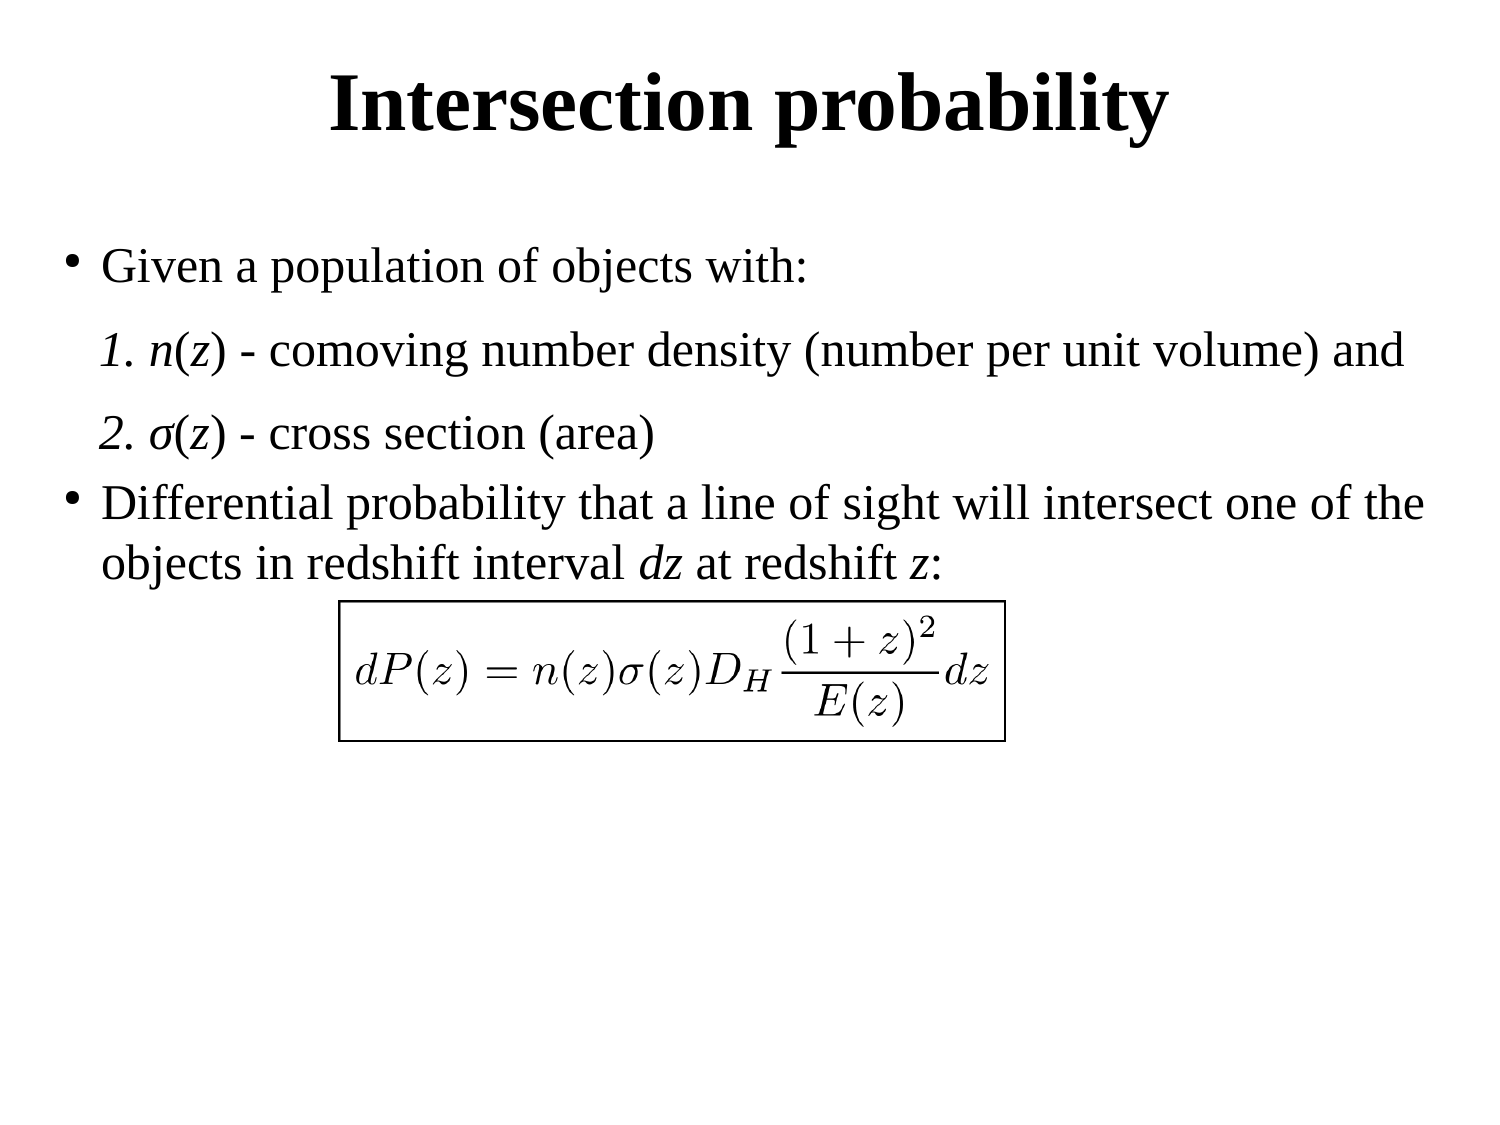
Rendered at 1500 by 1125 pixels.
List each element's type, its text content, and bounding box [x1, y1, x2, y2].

picture [338, 600, 1006, 742]
title Intersection probability [75, 45, 1425, 150]
list Given a population of objects with: n(z) - comoving number density (number per unit volume) and σ(z) - cross section (area) Differential probability that a line of sight will intersect one of the objects in redshift interval dz at redshift z: [48, 224, 1449, 878]
